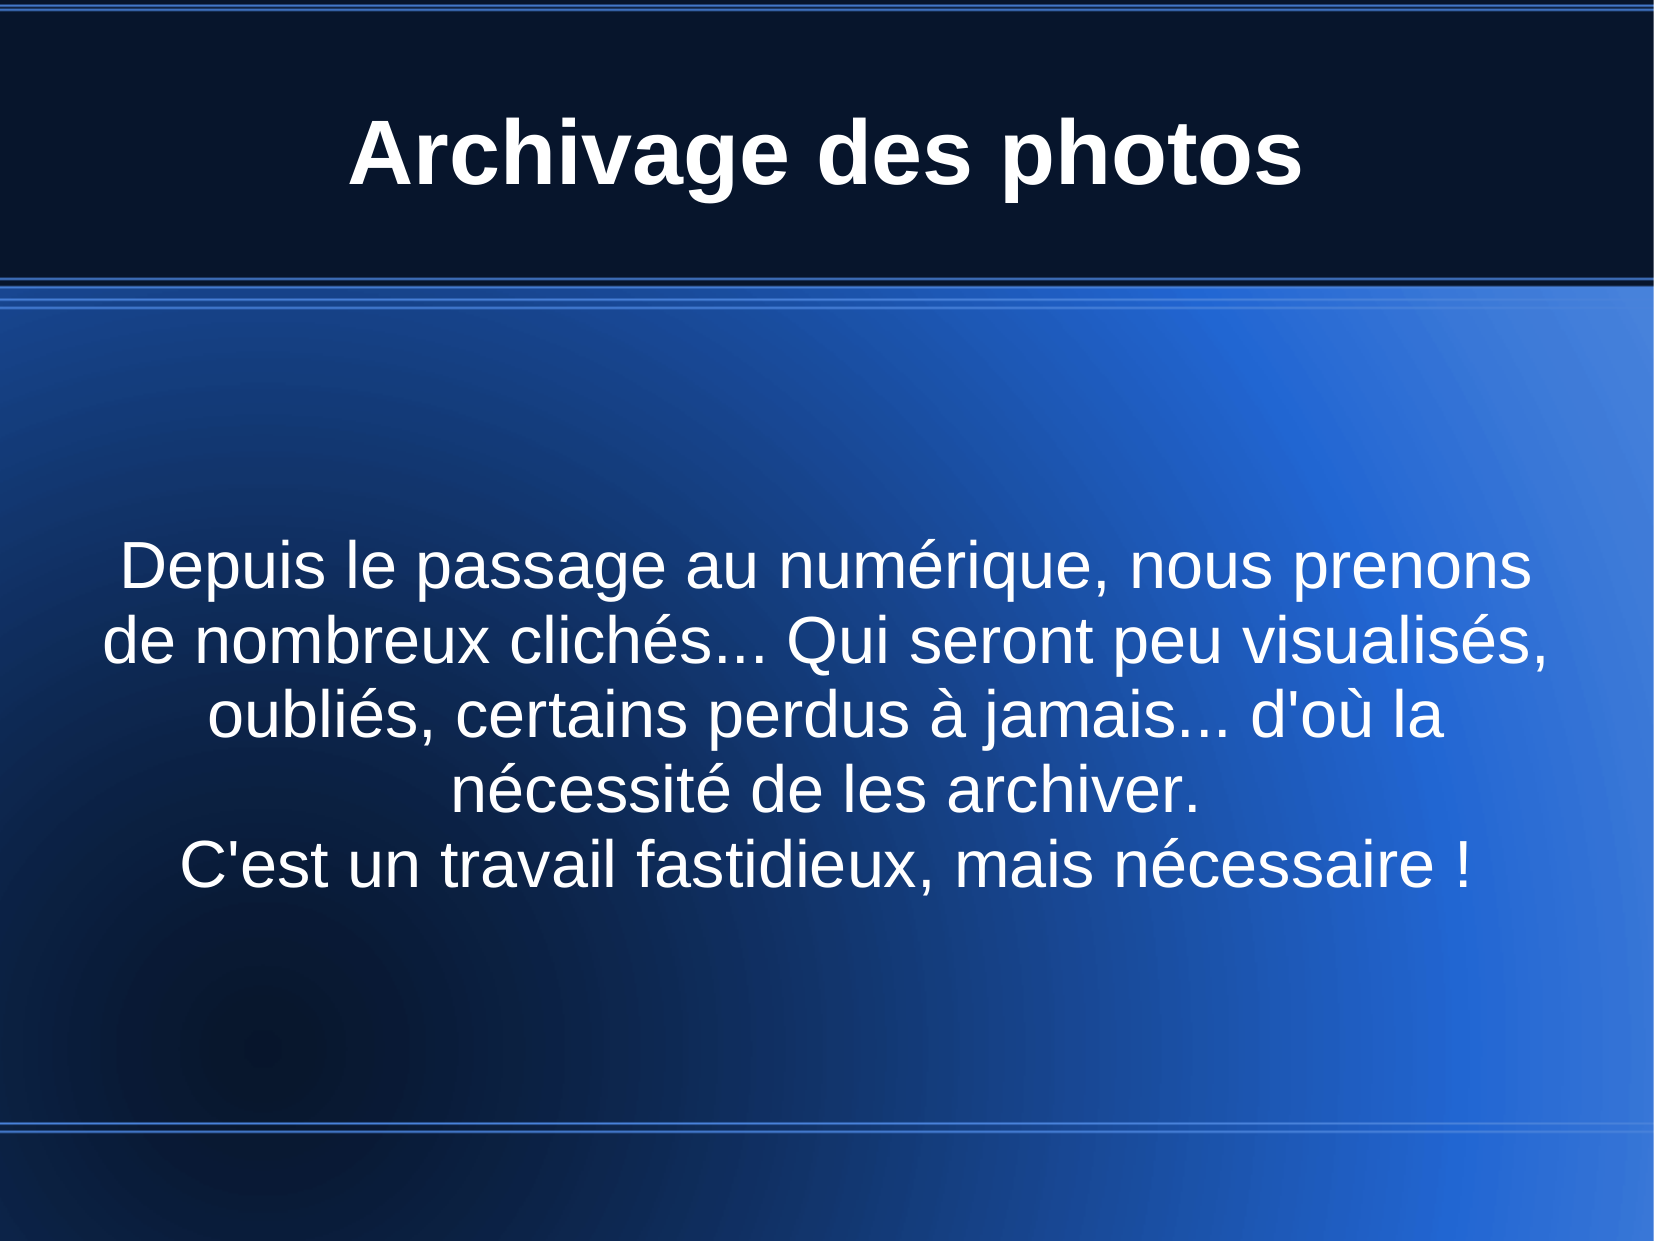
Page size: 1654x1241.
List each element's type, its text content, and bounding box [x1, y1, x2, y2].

title Archivage des photos [82, 49, 1571, 257]
picture [0, 0, 1654, 1241]
subtitle Depuis le passage au numérique, nous prenons de nombreux clichés... Qui seront peu visualisés, oubliés, certains perdus à jamais... d'où la nécessité de les archiver. C'est un travail fastidieux, mais nécessaire ! [82, 355, 1571, 1075]
